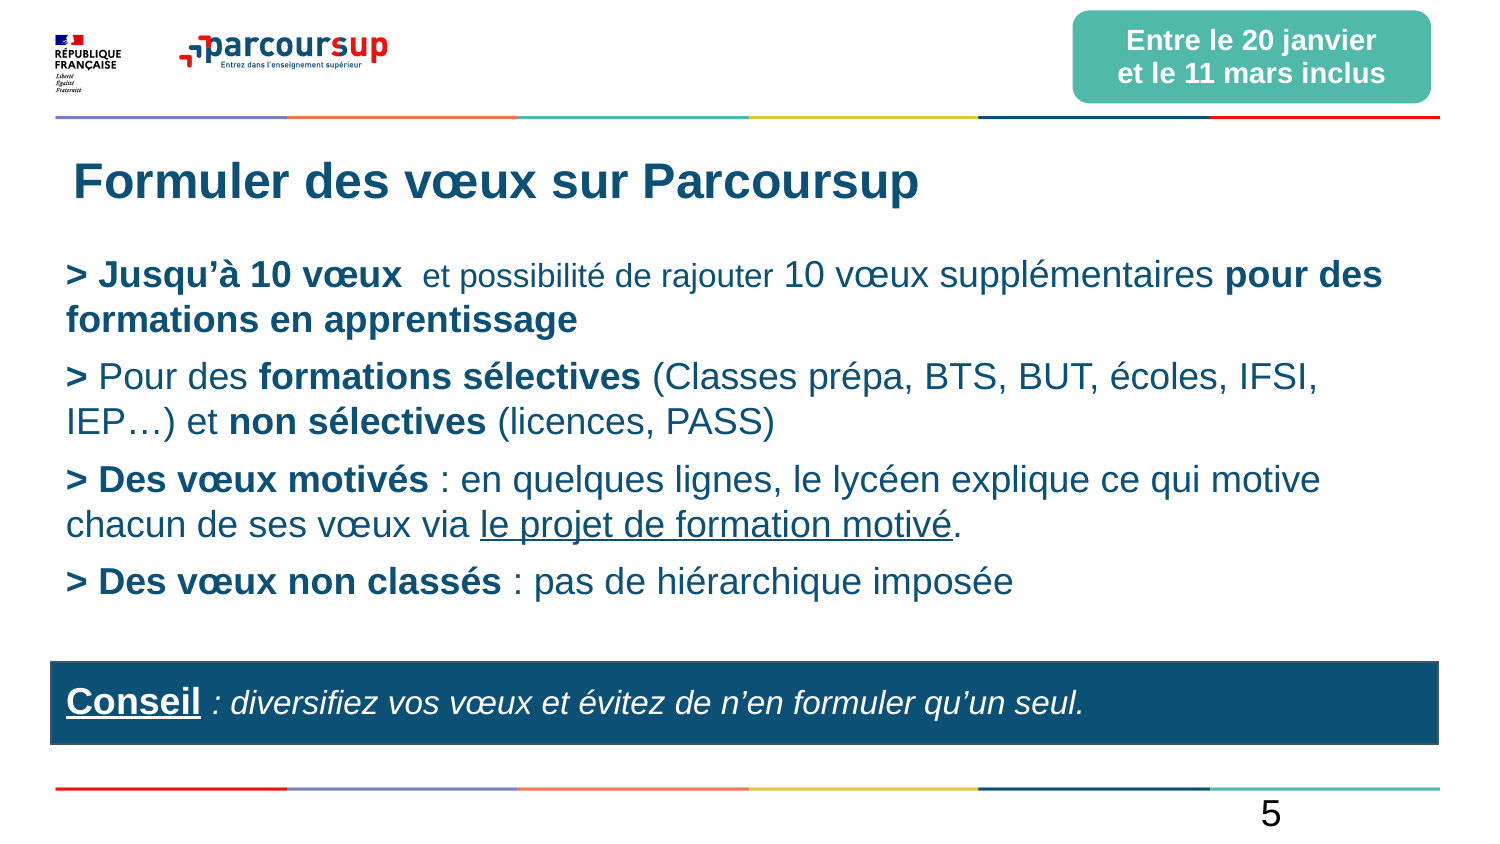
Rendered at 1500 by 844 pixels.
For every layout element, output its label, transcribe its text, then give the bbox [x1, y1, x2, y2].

list > Jusqu’à 10 vœux et possibilité de rajouter 10 vœux supplémentaires pour des formations en apprentissage > Pour des formations sélectives (Classes prépa, BTS, BUT, écoles, IFSI, IEP…) et non sélectives (licences, PASS) > Des vœux motivés : en quelques lignes, le lycéen explique ce qui motive chacun de ses vœux via le projet de formation motivé. > Des vœux non classés : pas de hiérarchique imposée [51, 242, 1433, 661]
text_box Conseil : diversifiez vos vœux et évitez de n’en formuler qu’un seul. [51, 661, 1439, 745]
title Formuler des vœux sur Parcoursup [59, 147, 1441, 221]
text_box Entre le 20 janvier et le 11 mars inclus [1074, 12, 1430, 102]
text_box [1246, 784, 1438, 844]
